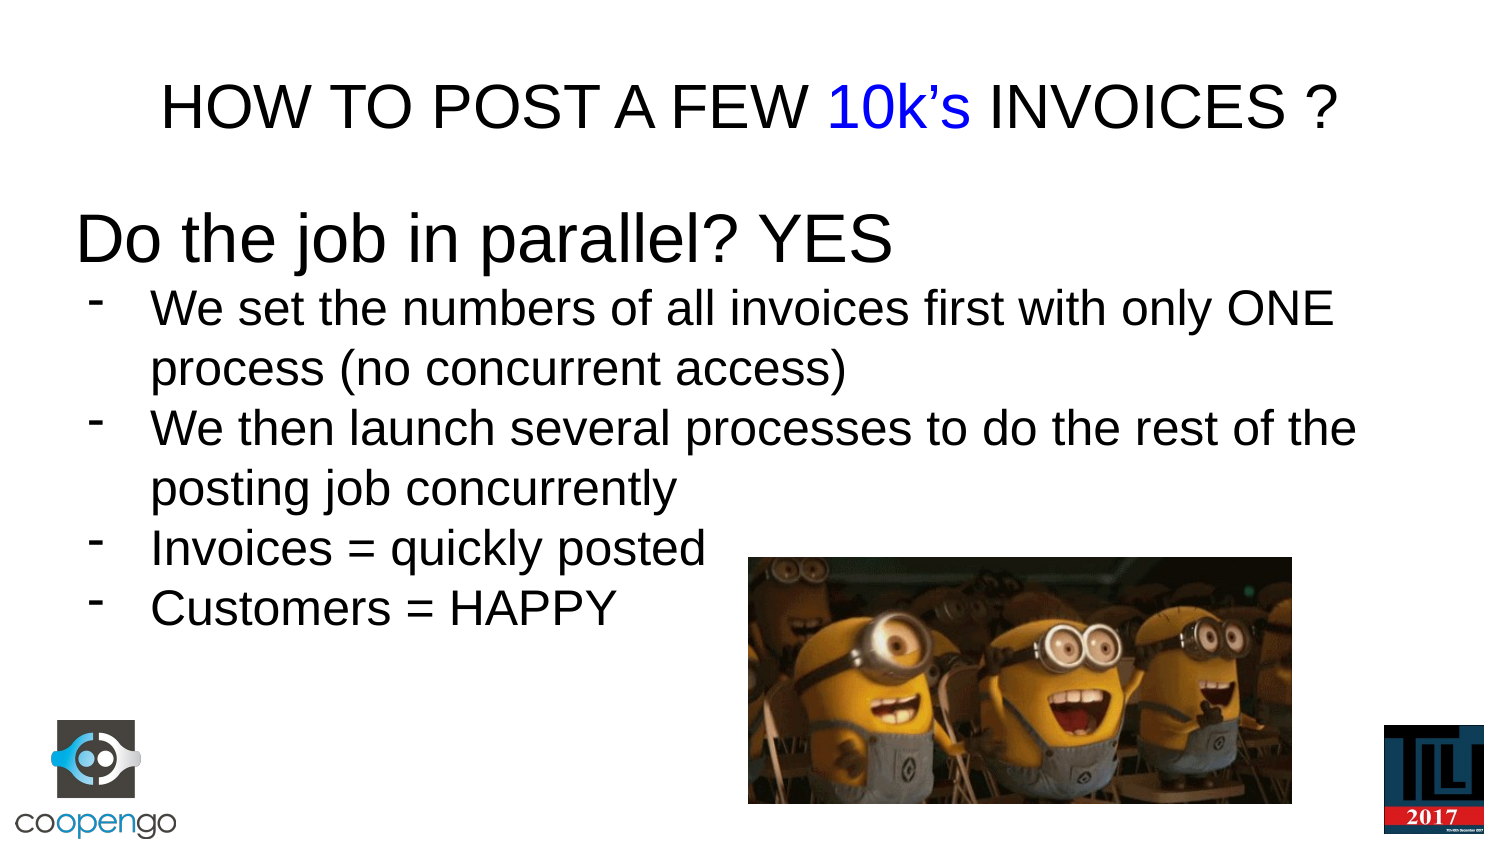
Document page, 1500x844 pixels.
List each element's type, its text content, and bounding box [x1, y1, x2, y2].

picture [81, 817, 94, 830]
text_box HOW TO POST A FEW 10k’s INVOICES ? [74, 33, 1425, 175]
picture [748, 557, 1292, 804]
picture [15, 720, 176, 839]
picture [1384, 725, 1484, 834]
text_box Do the job in parallel? YES We set the numbers of all invoices first with only ONE process (no concurrent access) We then launch several processes to do the rest of the posting job concurrently Invoices = quickly posted Customers = HAPPY [75, 193, 1425, 683]
